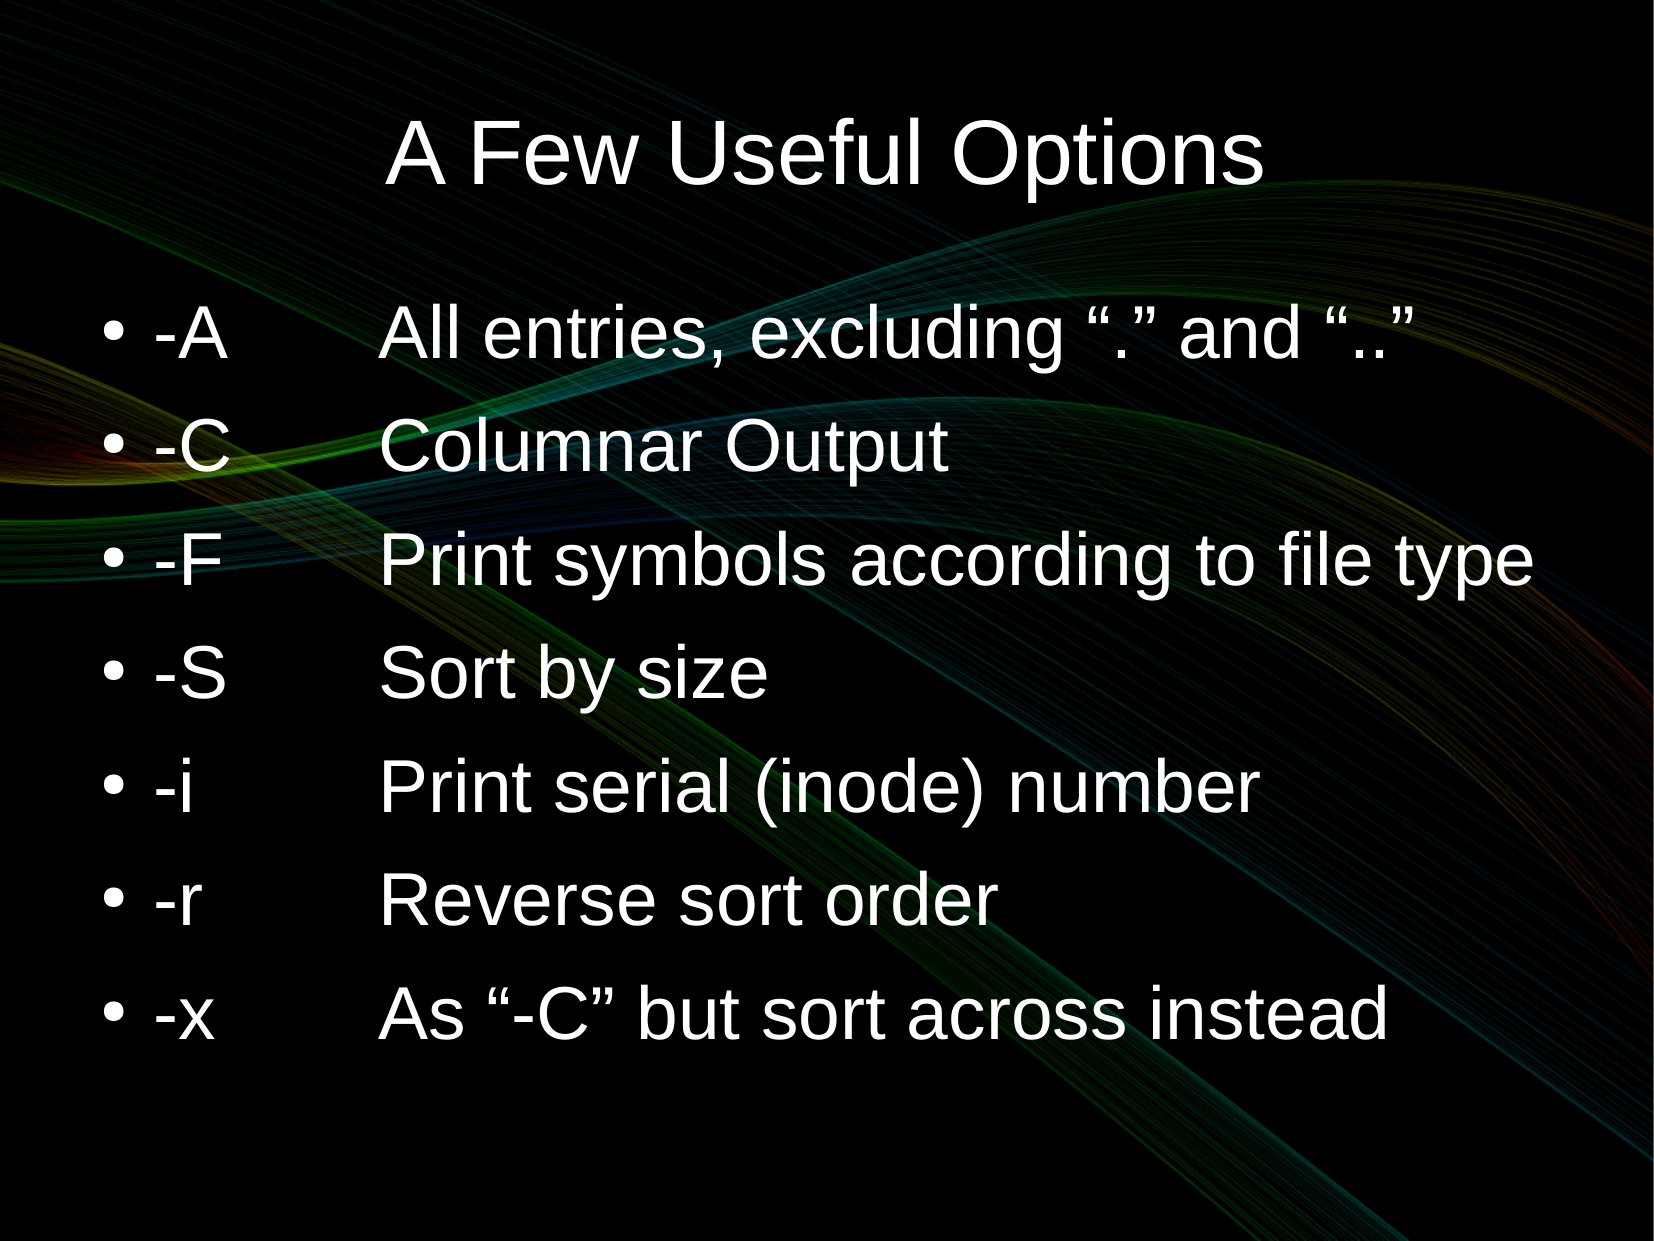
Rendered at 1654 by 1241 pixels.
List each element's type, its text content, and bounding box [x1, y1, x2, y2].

picture [0, 0, 1654, 1241]
title A Few Useful Options [82, 56, 1571, 250]
list -A All entries, excluding “.” and “..” -C Columnar Output -F Print symbols according to file type -S Sort by size -i Print serial (inode) number -r Reverse sort order -x As “-C” but sort across instead [82, 290, 1571, 1094]
